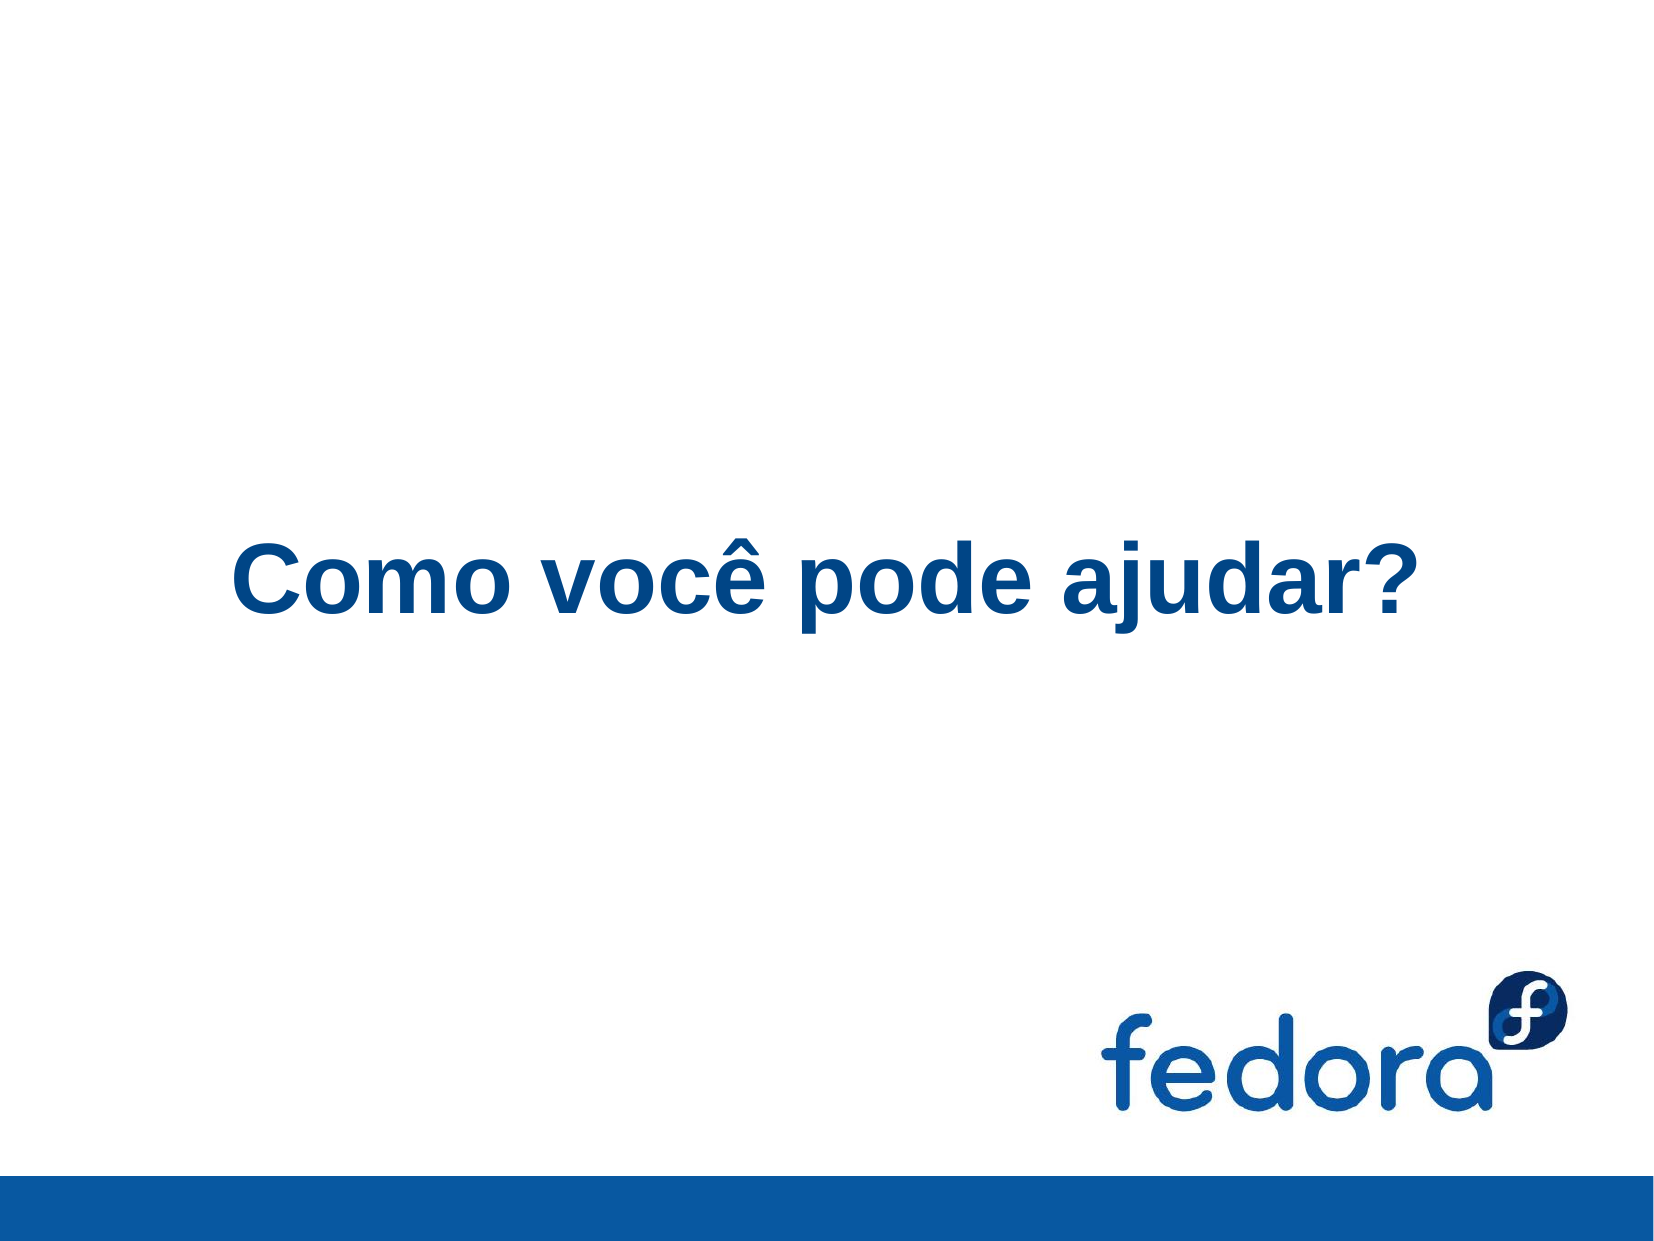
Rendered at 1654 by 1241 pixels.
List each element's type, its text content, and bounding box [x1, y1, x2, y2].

picture [0, 1176, 1654, 1241]
picture [1087, 958, 1576, 1125]
title Como você pode ajudar? [82, 49, 1571, 1109]
